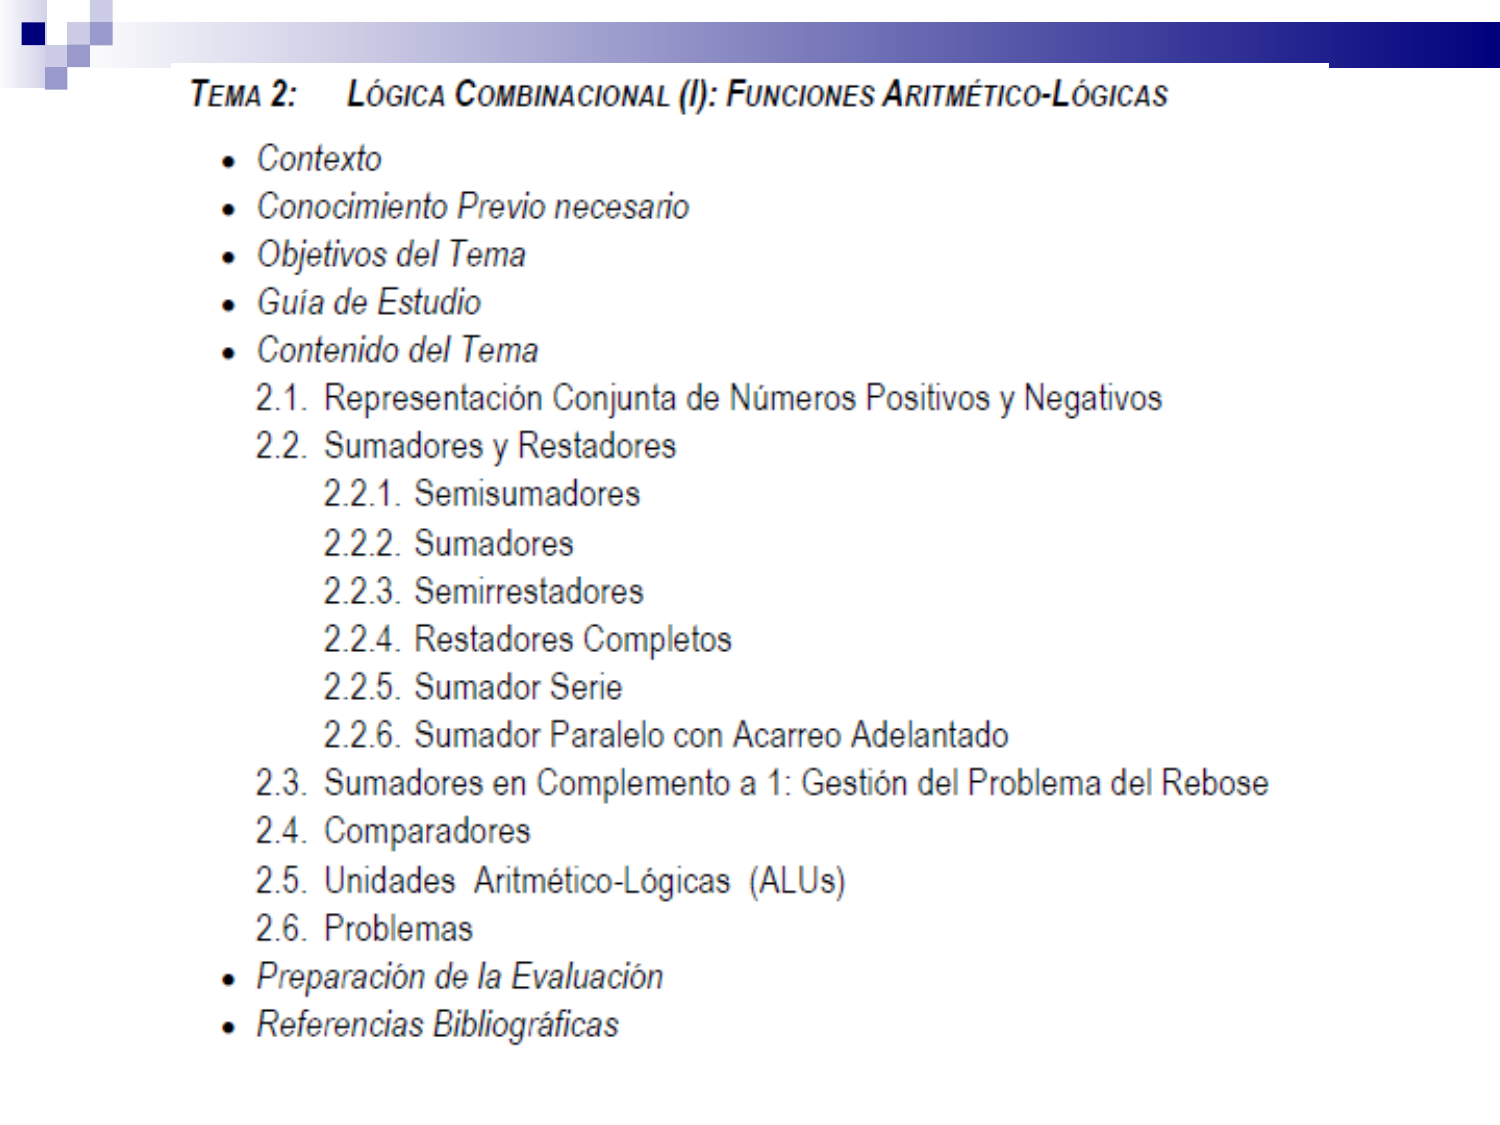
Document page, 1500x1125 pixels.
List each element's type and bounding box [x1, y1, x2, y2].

picture [171, 63, 1329, 1062]
